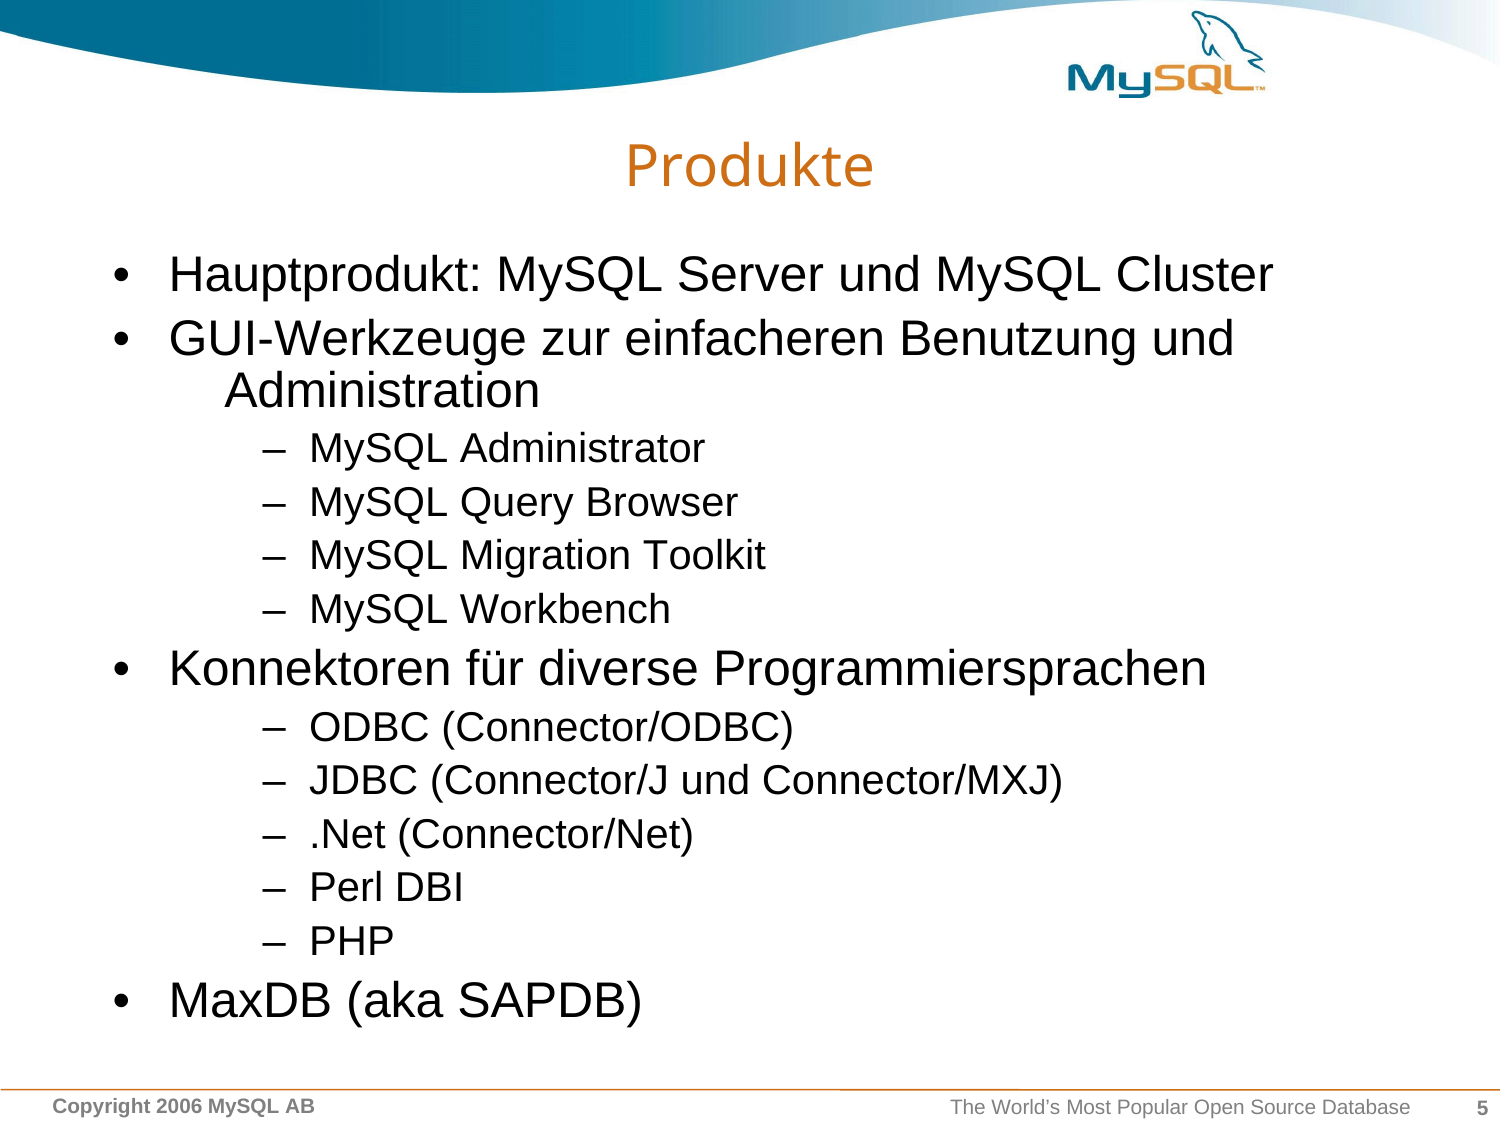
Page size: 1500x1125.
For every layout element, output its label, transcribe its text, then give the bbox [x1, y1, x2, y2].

picture [1075, 71, 1085, 87]
picture [0, 31, 326, 87]
list Hauptprodukt: MySQL Server und MySQL Cluster GUI-Werkzeuge zur einfacheren Benutzung und Administration MySQL Administrator MySQL Query Browser MySQL Migration Toolkit MySQL Workbench Konnektoren für diverse Programmiersprachen ODBC (Connector/ODBC) JDBC (Connector/J und Connector/MXJ) .Net (Connector/Net) Perl DBI PHP MaxDB (aka SAPDB) [112, 249, 1388, 1113]
picture [613, 0, 1500, 87]
title Produkte [0, 87, 1500, 225]
picture [1098, 71, 1107, 87]
